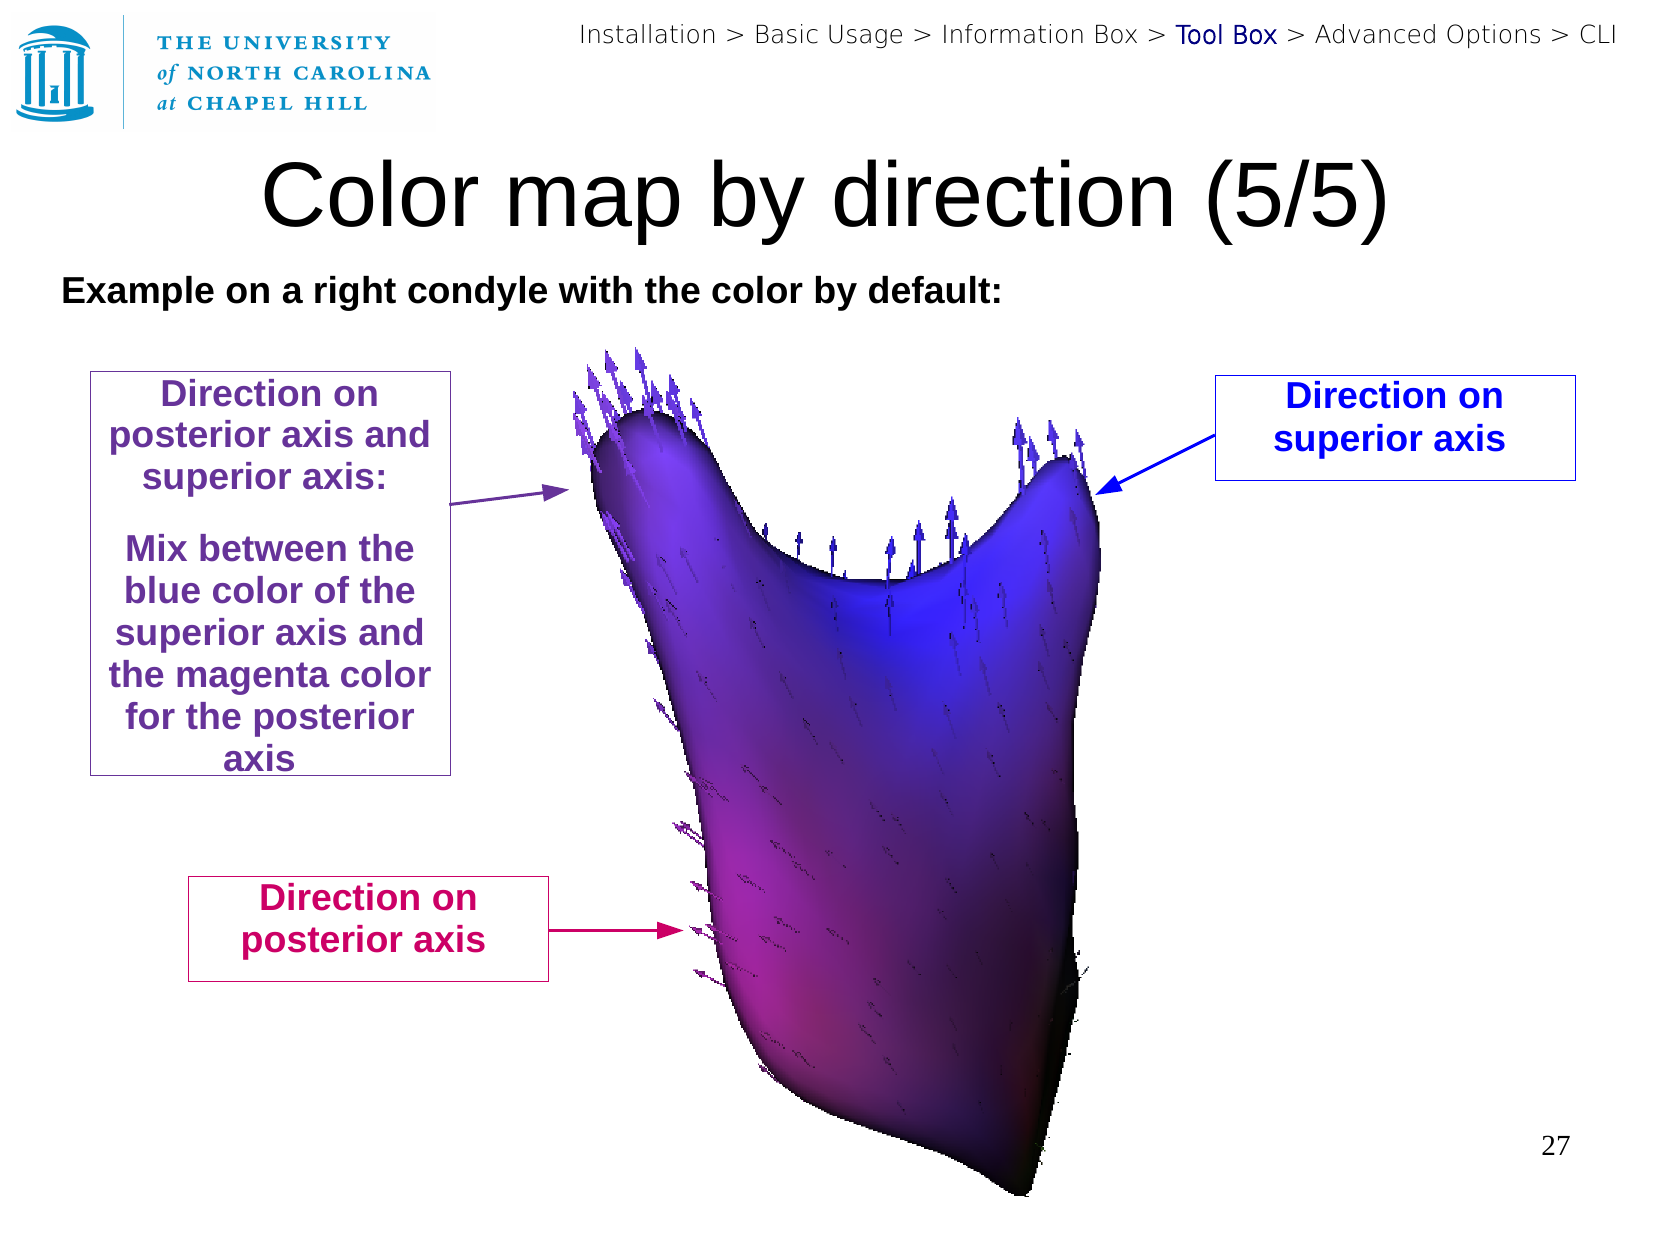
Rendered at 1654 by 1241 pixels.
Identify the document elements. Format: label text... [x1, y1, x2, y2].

picture [540, 336, 1114, 1232]
text_box Installation > Basic Usage > Information Box > Tool Box > Advanced Options > CLI [564, 12, 1654, 58]
list Direction on posterior axis [188, 876, 549, 982]
list Direction on posterior axis and superior axis: Mix between the blue color of the superior axis and the magenta color for the posterior axis [90, 371, 451, 776]
title Color map by direction (5/5) [82, 90, 1571, 298]
list Direction on superior axis [1215, 375, 1576, 481]
text_box Example on a right condyle with the color by default: [30, 270, 1036, 372]
picture [11, 12, 436, 132]
